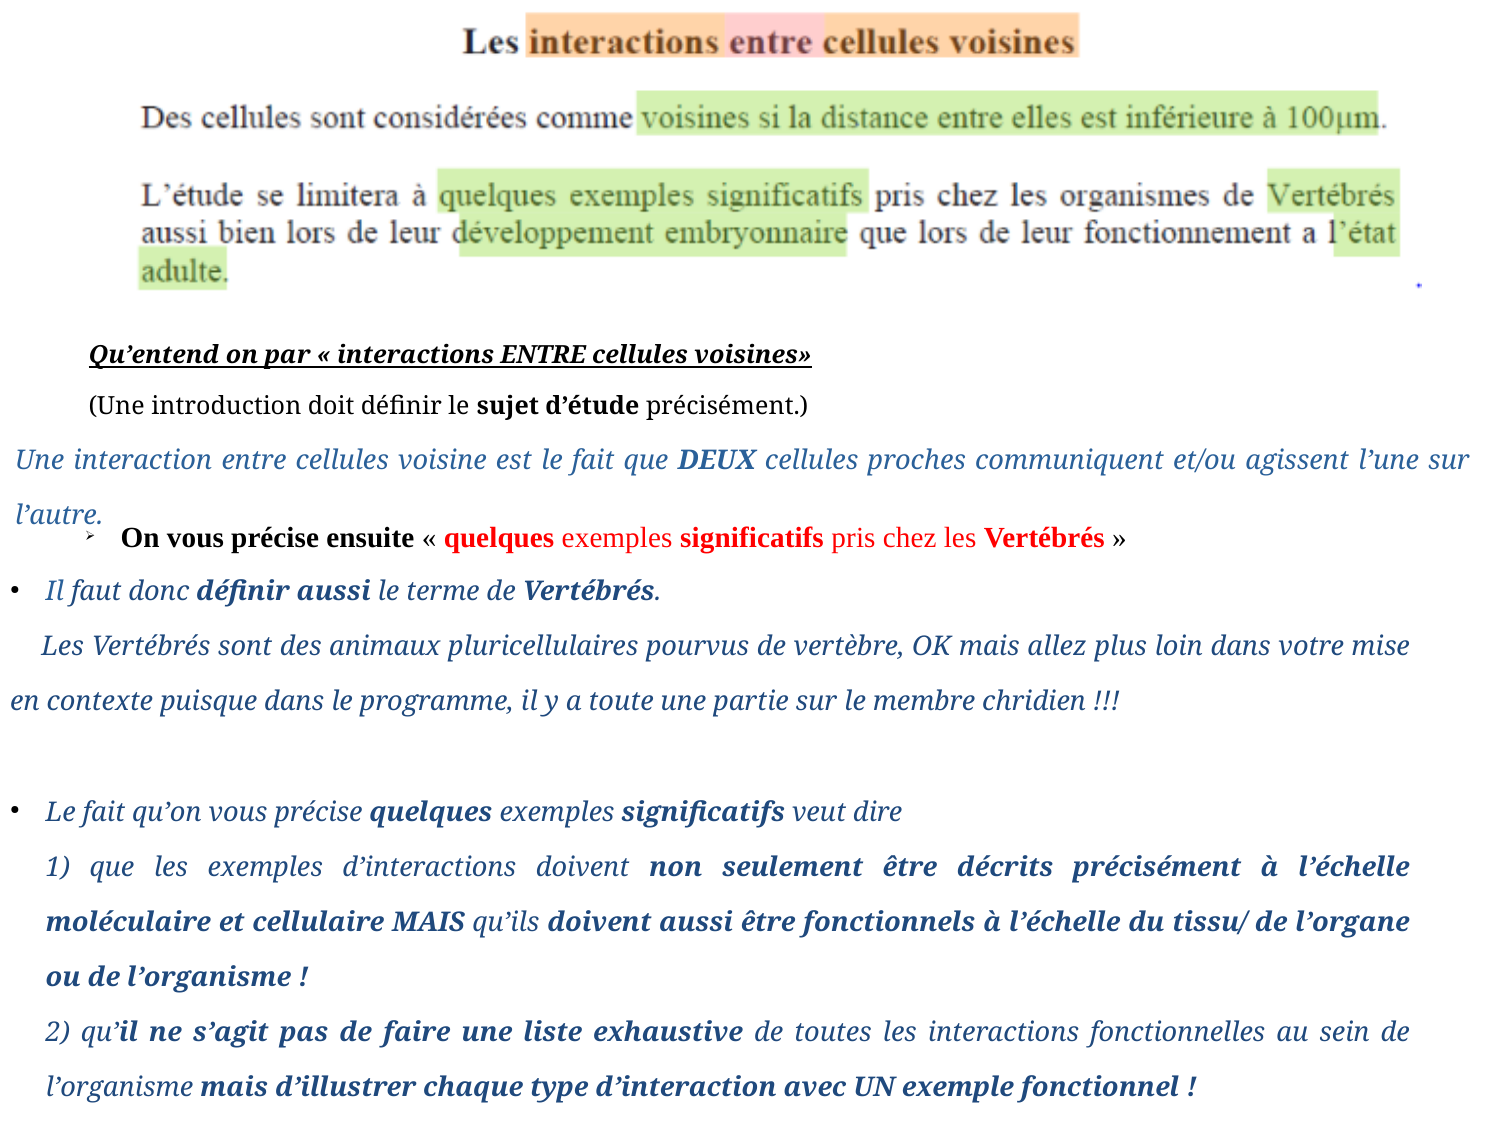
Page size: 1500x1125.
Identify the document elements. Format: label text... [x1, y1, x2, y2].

picture [118, 7, 1422, 308]
text_box Qu’entend on par « interactions ENTRE cellules voisines» (Une introduction doit définir le sujet d’étude précisément.) Une interaction entre cellules voisine est le fait que DEUX cellules proches communiquent et/ou agissent l’une sur l’autre. [0, 312, 1485, 508]
text_box On vous précise ensuite « quelques exemples significatifs pris chez les Vertébrés » Il faut donc définir aussi le terme de Vertébrés. Les Vertébrés sont des animaux pluricellulaires pourvus de vertèbre, OK mais allez plus loin dans votre mise en contexte puisque dans le programme, il y a toute une partie sur le membre chridien !!! Le fait qu’on vous précise quelques exemples significatifs veut dire 1) que les exemples d’interactions doivent non seulement être décrits précisément à l’échelle moléculaire et cellulaire MAIS qu’ils doivent aussi être fonctionnels à l’échelle du tissu/ de l’organe ou de l’organisme ! 2) qu’il ne s’agit pas de faire une liste exhaustive de toutes les interactions fonctionnelles au sein de l’organisme mais d’illustrer chaque type d’interaction avec UN exemple fonctionnel ! Enfin, on vous invite à prendre ces exemples aussi bien au stade du DE que chez l’organisme adulte. [0, 508, 1425, 1095]
